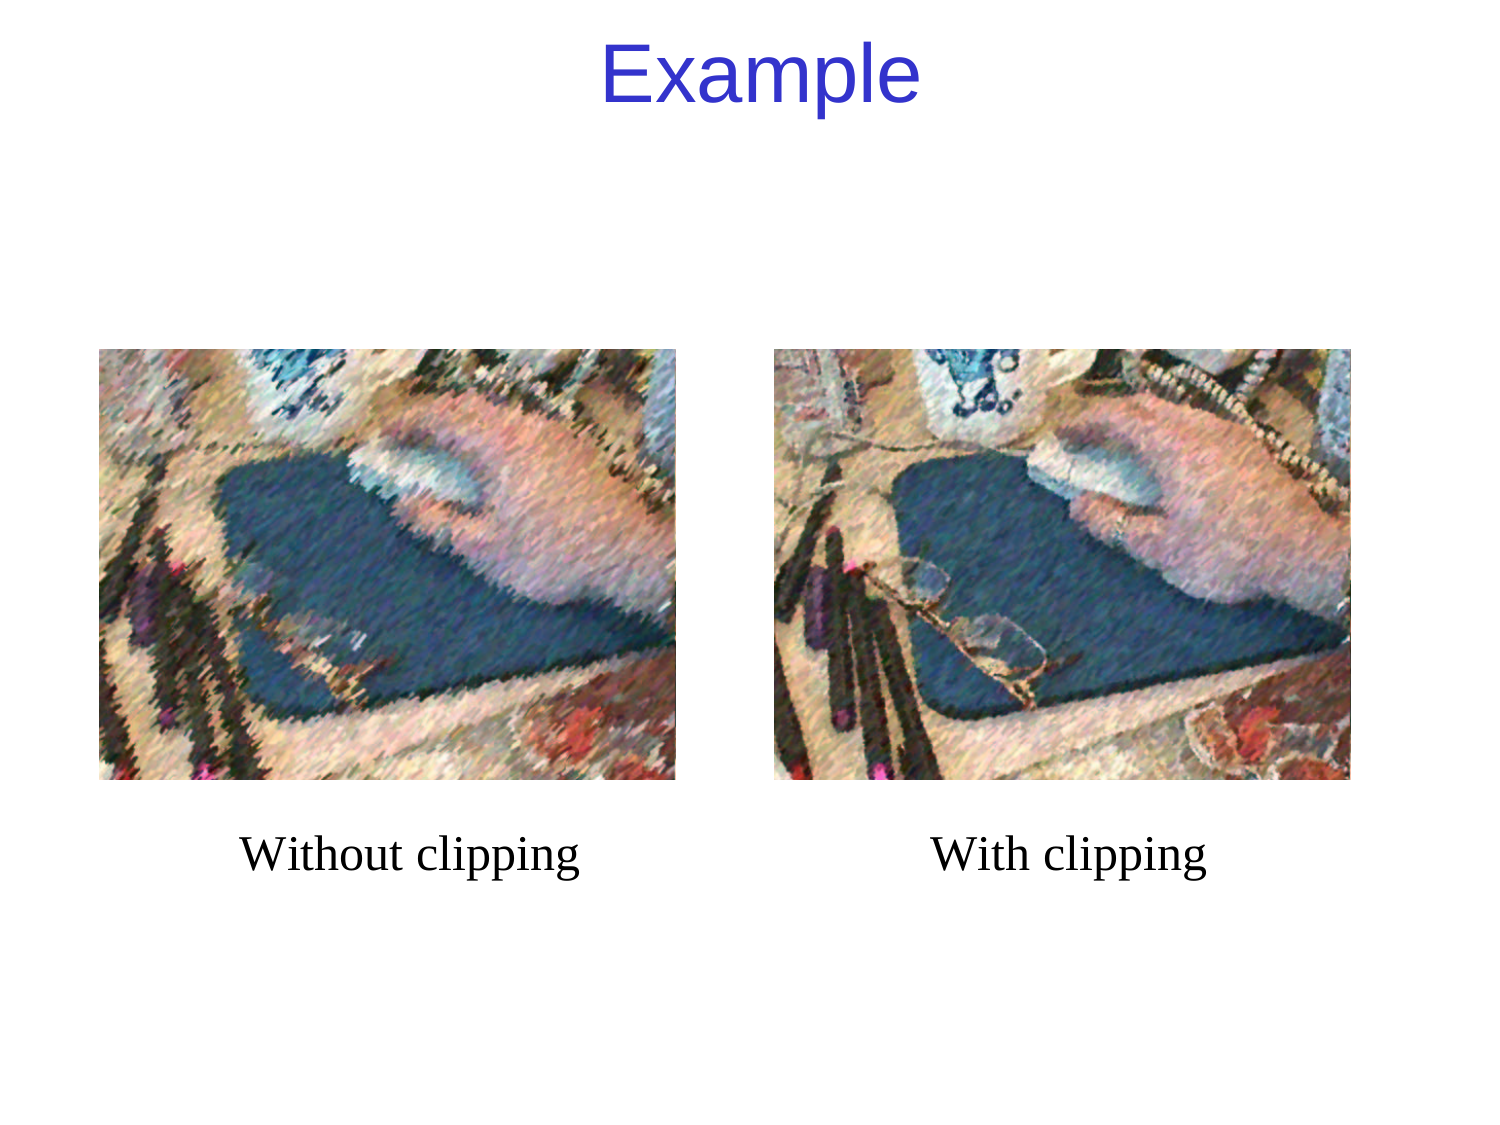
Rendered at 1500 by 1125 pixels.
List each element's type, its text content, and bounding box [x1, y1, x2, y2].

title Example [123, 0, 1399, 138]
picture [99, 349, 676, 780]
text_box Without clipping With clipping [224, 812, 1401, 888]
picture [774, 349, 1351, 780]
